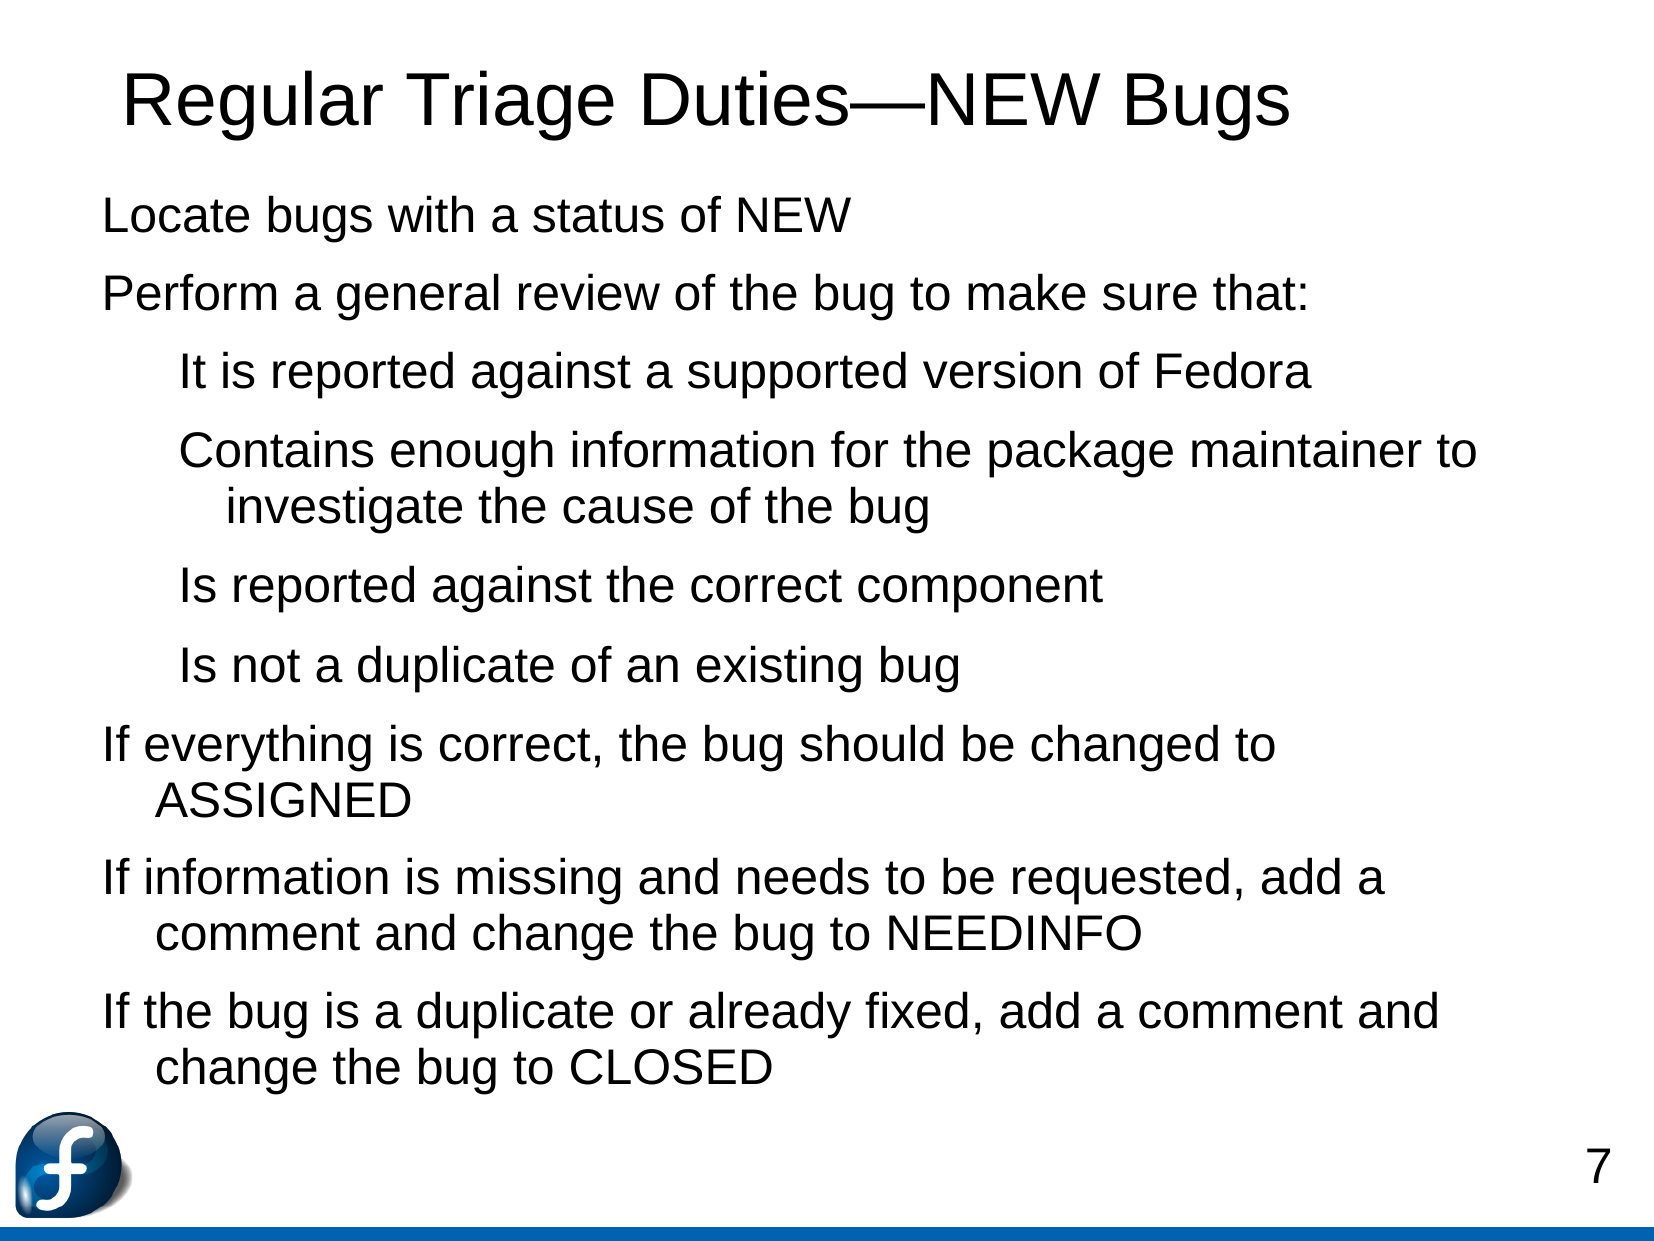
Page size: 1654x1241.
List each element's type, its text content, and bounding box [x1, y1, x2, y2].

picture [11, 1105, 133, 1227]
title Regular Triage Duties—NEW Bugs [121, 37, 1533, 161]
text_box 21 [1384, 1137, 1613, 1201]
list Locate bugs with a status of NEW Perform a general review of the bug to make sure that: It is reported against a supported version of Fedora Contains enough information for the package maintainer to investigate the cause of the bug Is reported against the correct component Is not a duplicate of an existing bug If everything is correct, the bug should be changed to ASSIGNED If information is missing and needs to be requested, add a comment and change the bug to NEEDINFO If the bug is a duplicate or already fixed, add a comment and change the bug to CLOSED [83, 187, 1538, 1177]
